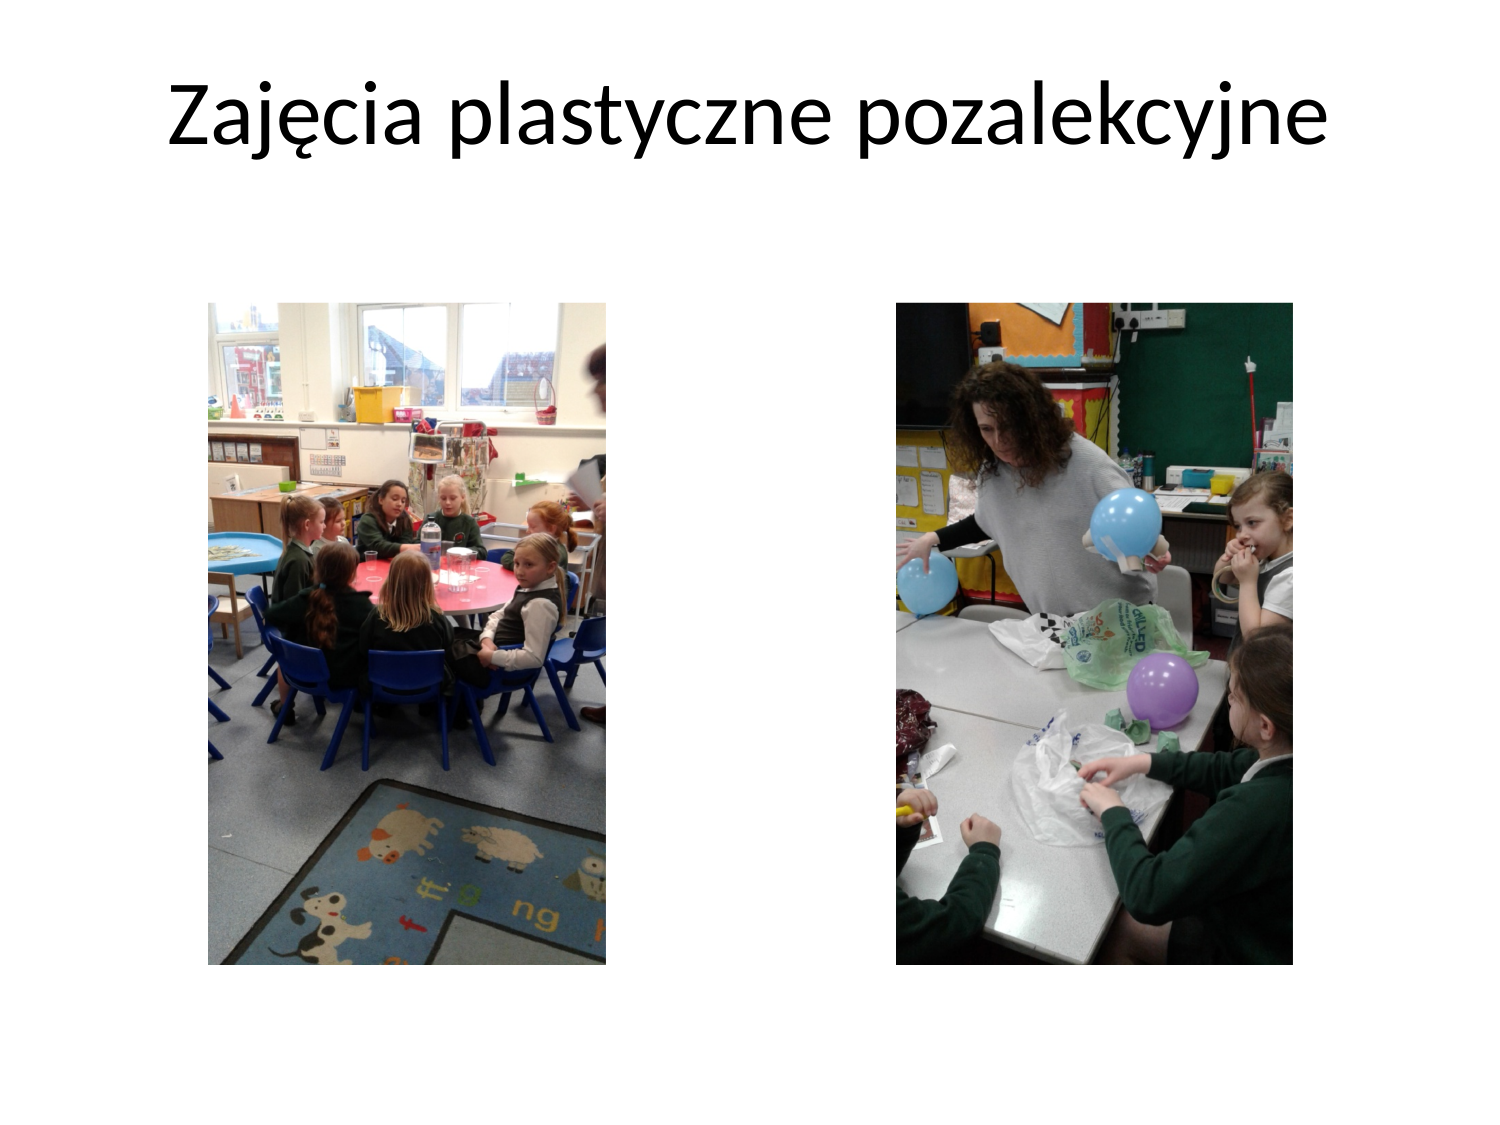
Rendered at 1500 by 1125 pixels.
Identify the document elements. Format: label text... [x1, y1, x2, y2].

picture [207, 302, 606, 965]
title Zajęcia plastyczne pozalekcyjne [75, 45, 1425, 233]
picture [895, 302, 1293, 965]
